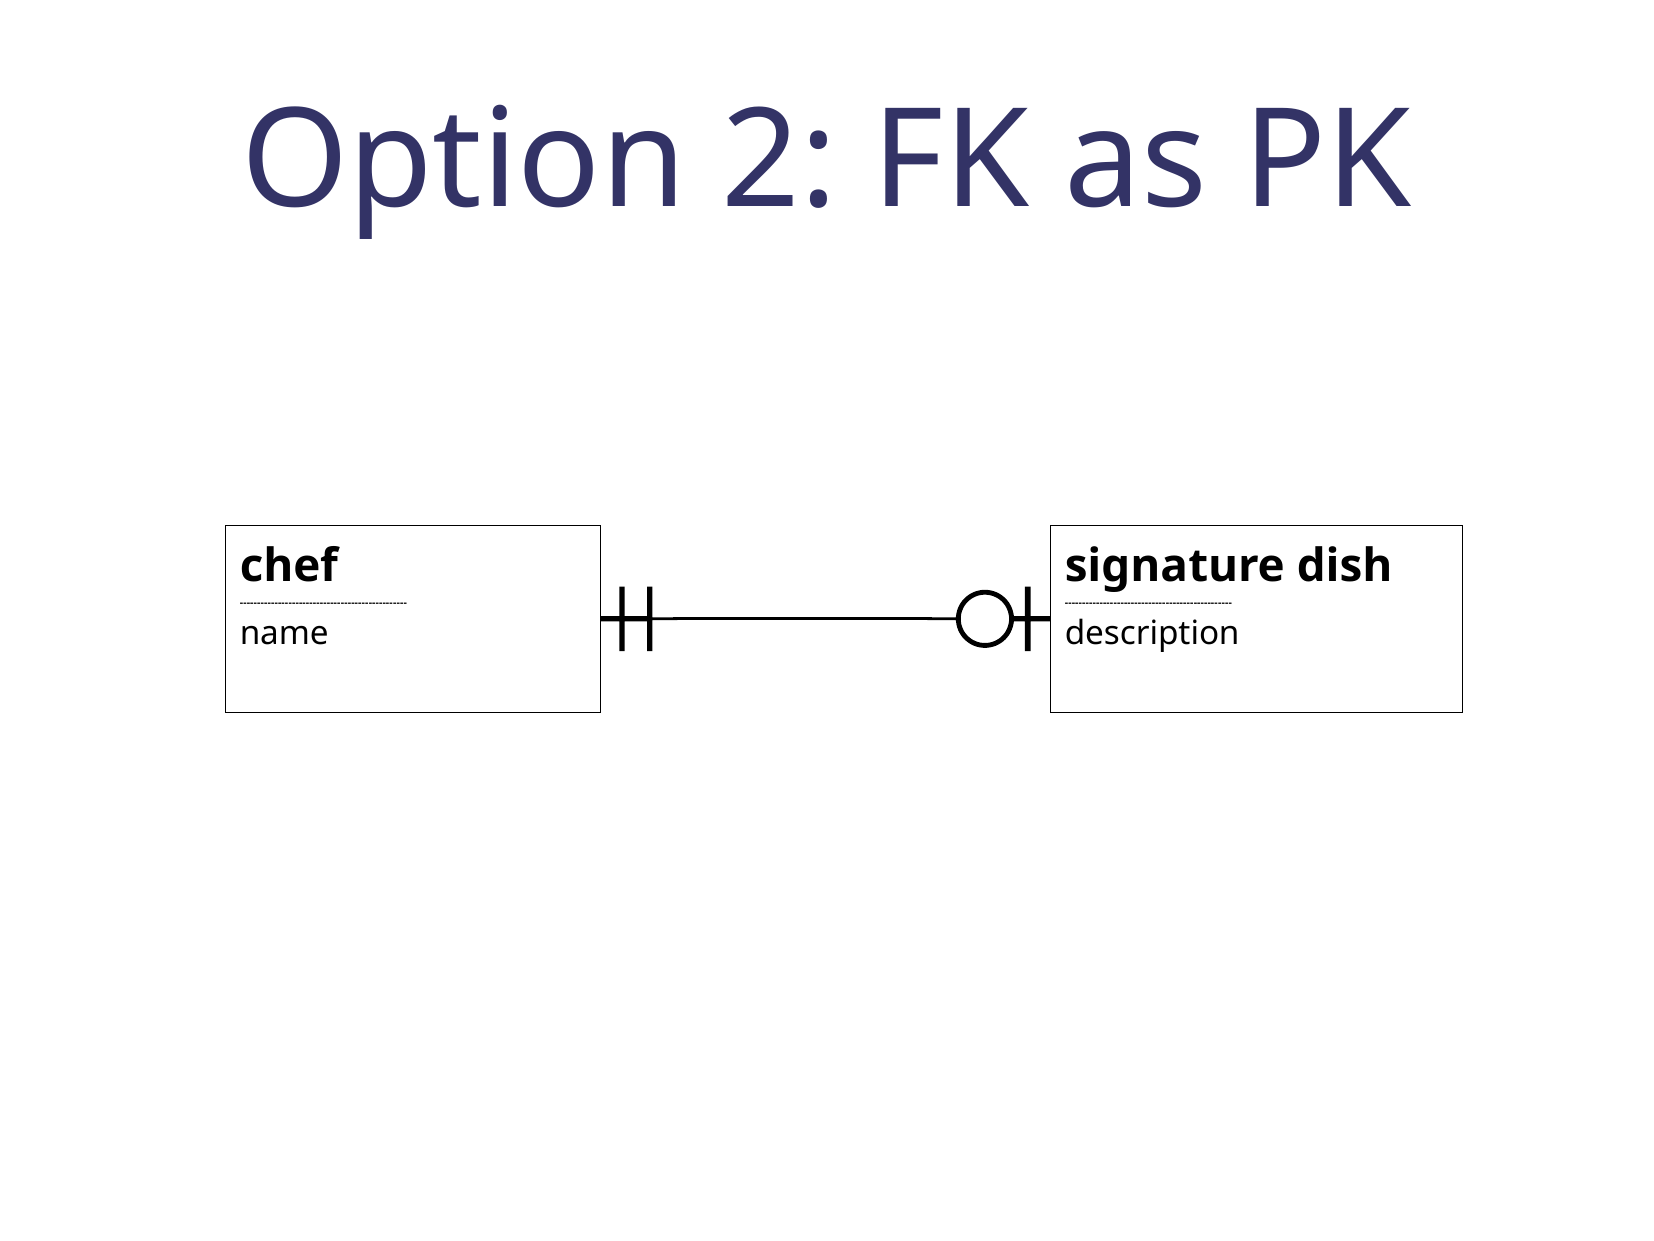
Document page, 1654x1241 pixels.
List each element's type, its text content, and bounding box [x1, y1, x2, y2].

text_box signature dish ------------------------------------------------ description [1050, 525, 1463, 713]
title Option 2: FK as PK [0, 49, 1654, 257]
text_box chef ------------------------------------------------ name [225, 525, 601, 713]
